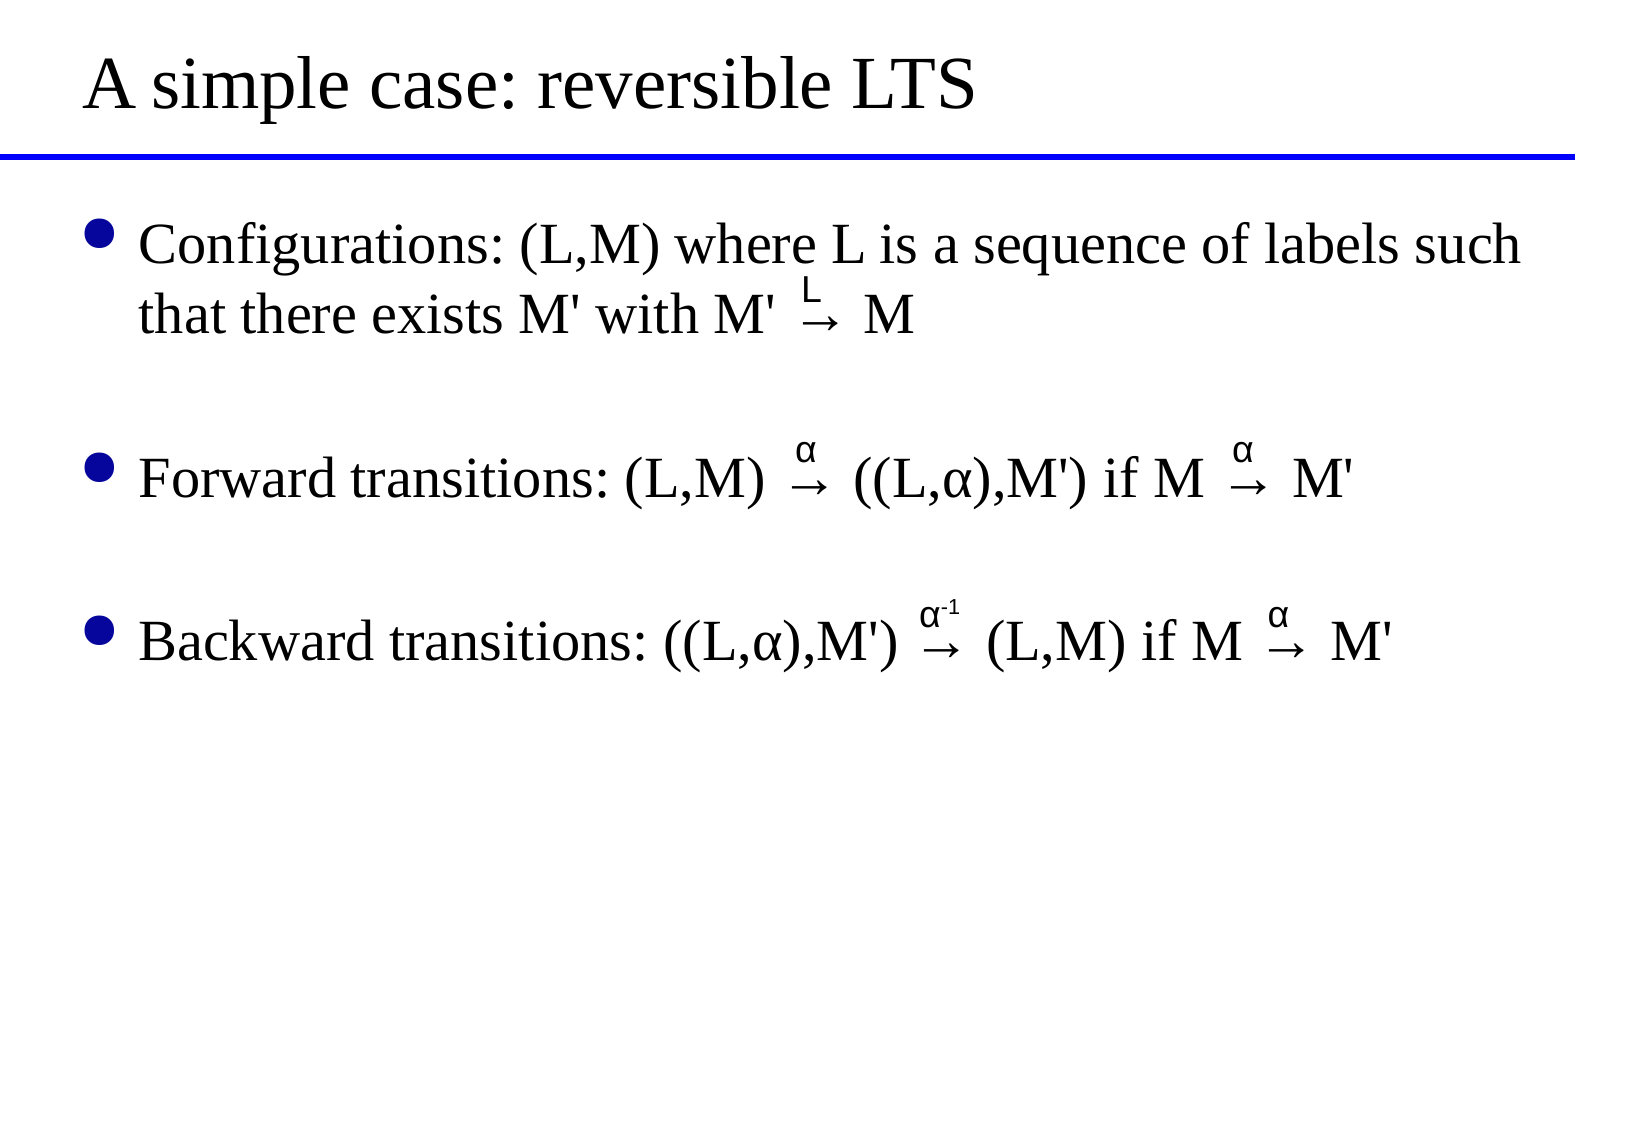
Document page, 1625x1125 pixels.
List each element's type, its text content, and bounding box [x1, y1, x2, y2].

text_box α [780, 420, 831, 478]
list Configurations: (L,M) where L is a sequence of labels such that there exists M' with M' → M Forward transitions: (L,M) → ((L,α),M') if M → M' Backward transitions: ((L,α),M') → (L,M) if M → M' [67, 198, 1546, 1061]
text_box α [1252, 586, 1304, 643]
title A simple case: reversible LTS [67, 27, 1544, 131]
text_box α [1217, 420, 1268, 478]
text_box L [786, 261, 837, 319]
text_box α-1 [904, 586, 1001, 645]
